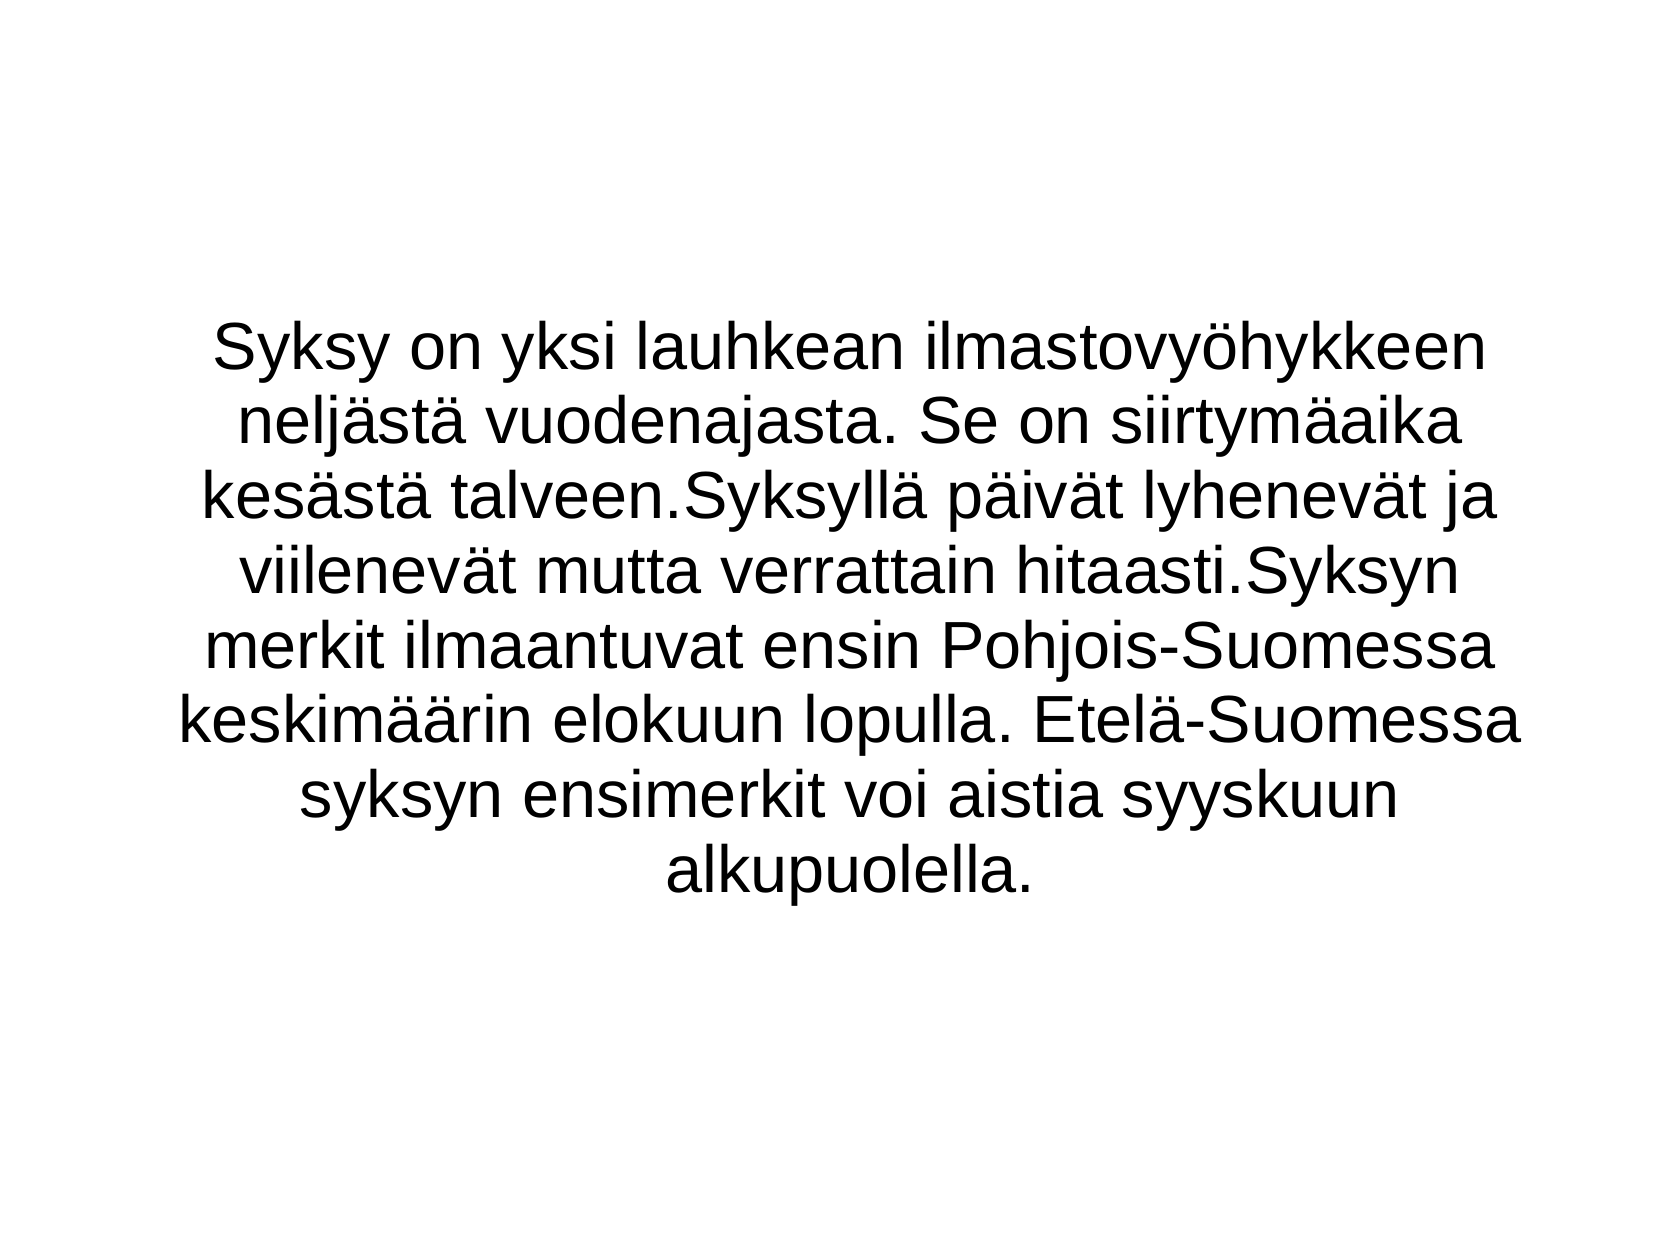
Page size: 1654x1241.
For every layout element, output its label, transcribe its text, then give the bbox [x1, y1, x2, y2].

subtitle Syksy on yksi lauhkean ilmastovyöhykkeen neljästä vuodenajasta. Se on siirtymäaika kesästä talveen.Syksyllä päivät lyhenevät ja viilenevät mutta verrattain hitaasti.Syksyn merkit ilmaantuvat ensin Pohjois-Suomessa keskimäärin elokuun lopulla. Etelä-Suomessa syksyn ensimerkit voi aistia syyskuun alkupuolella. [70, 248, 1560, 968]
